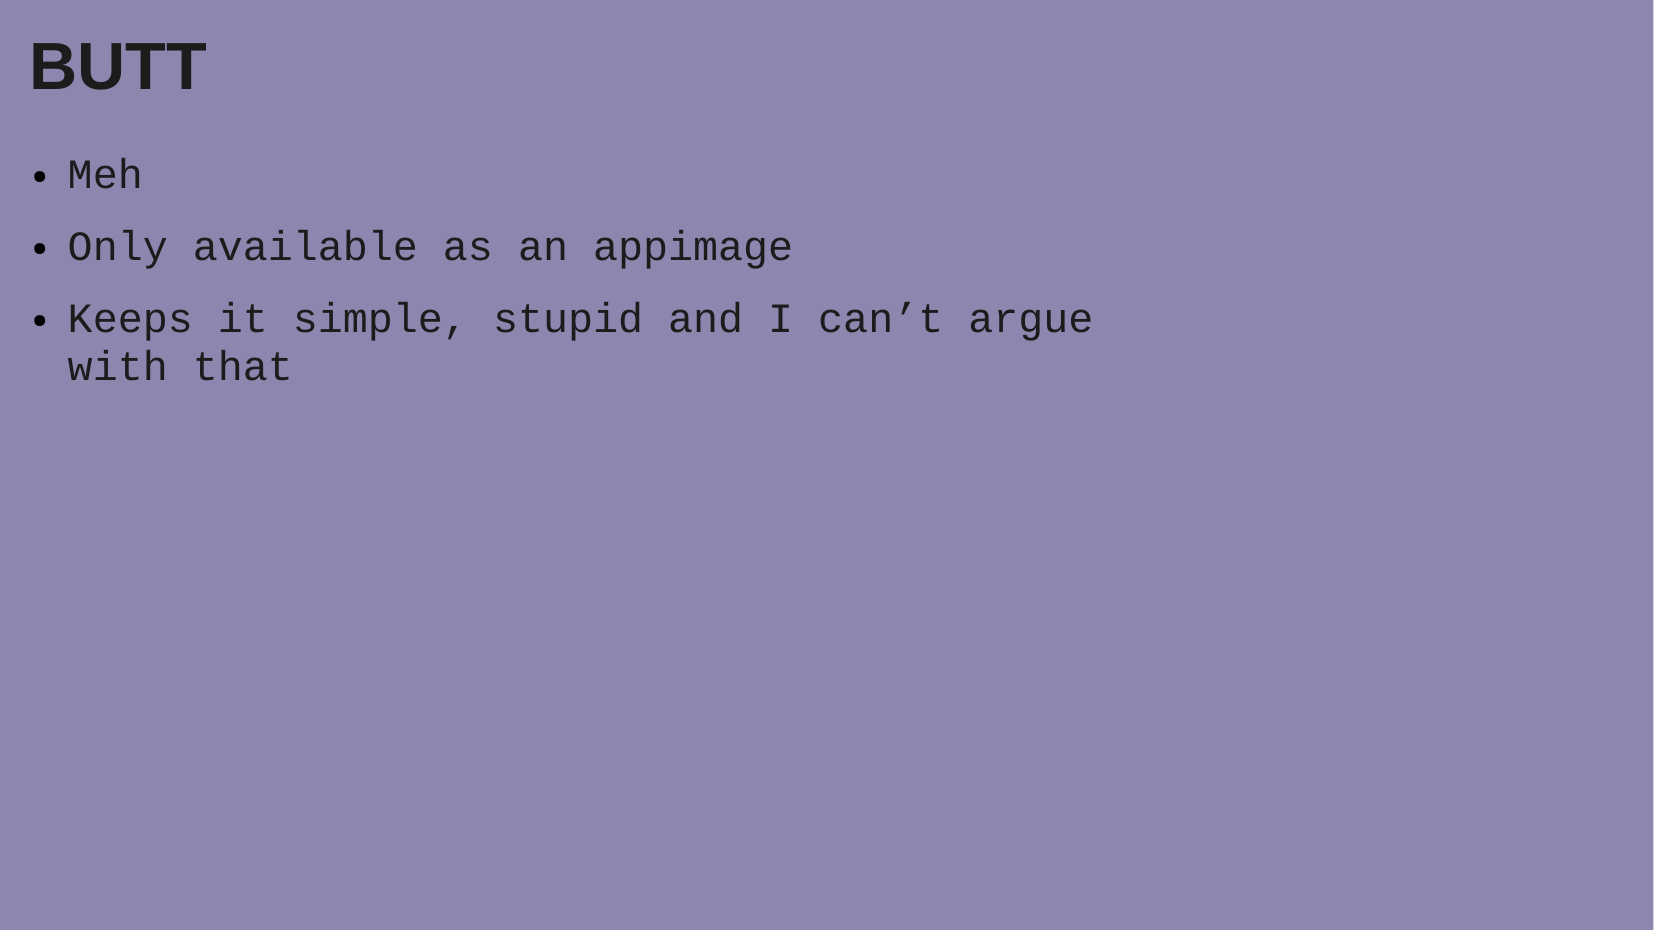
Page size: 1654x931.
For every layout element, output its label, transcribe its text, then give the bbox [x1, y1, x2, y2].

title BUTT [29, 29, 1123, 104]
text_box Meh Only available as an appimage Keeps it simple, stupid and I can’t argue with that [17, 146, 1123, 414]
